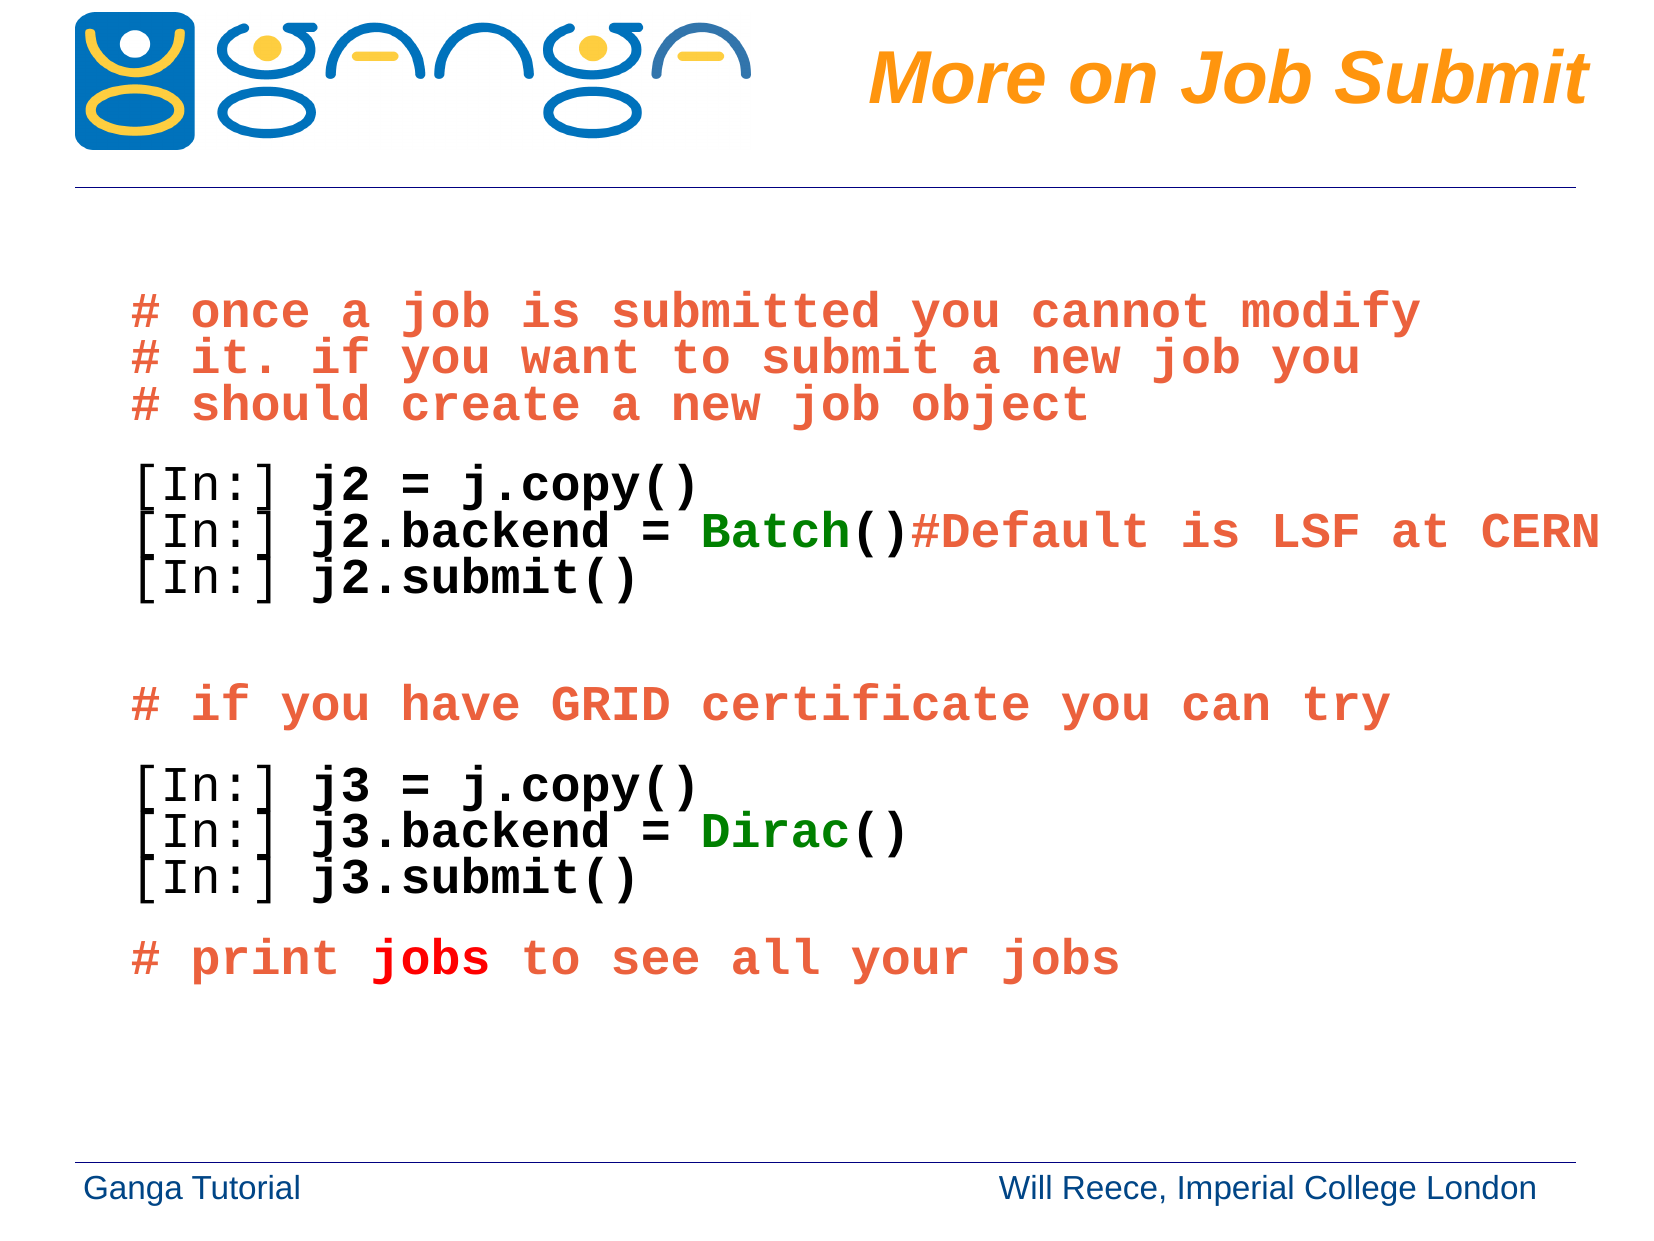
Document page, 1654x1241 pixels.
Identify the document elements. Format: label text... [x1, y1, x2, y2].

picture [75, 12, 751, 151]
title More on Job Submit [823, 35, 1635, 120]
list # once a job is submitted you cannot modify # it. if you want to submit a new job you # should create a new job object [In:] j2 = j.copy() [In:] j2.backend = Batch()#Default is LSF at CERN [In:] j2.submit() # if you have GRID certificate you can try [In:] j3 = j.copy() [In:] j3.backend = Dirac() [In:] j3.submit() # print jobs to see all your jobs [76, 300, 1613, 1219]
text_box Ganga Tutorial [68, 1162, 76, 1215]
